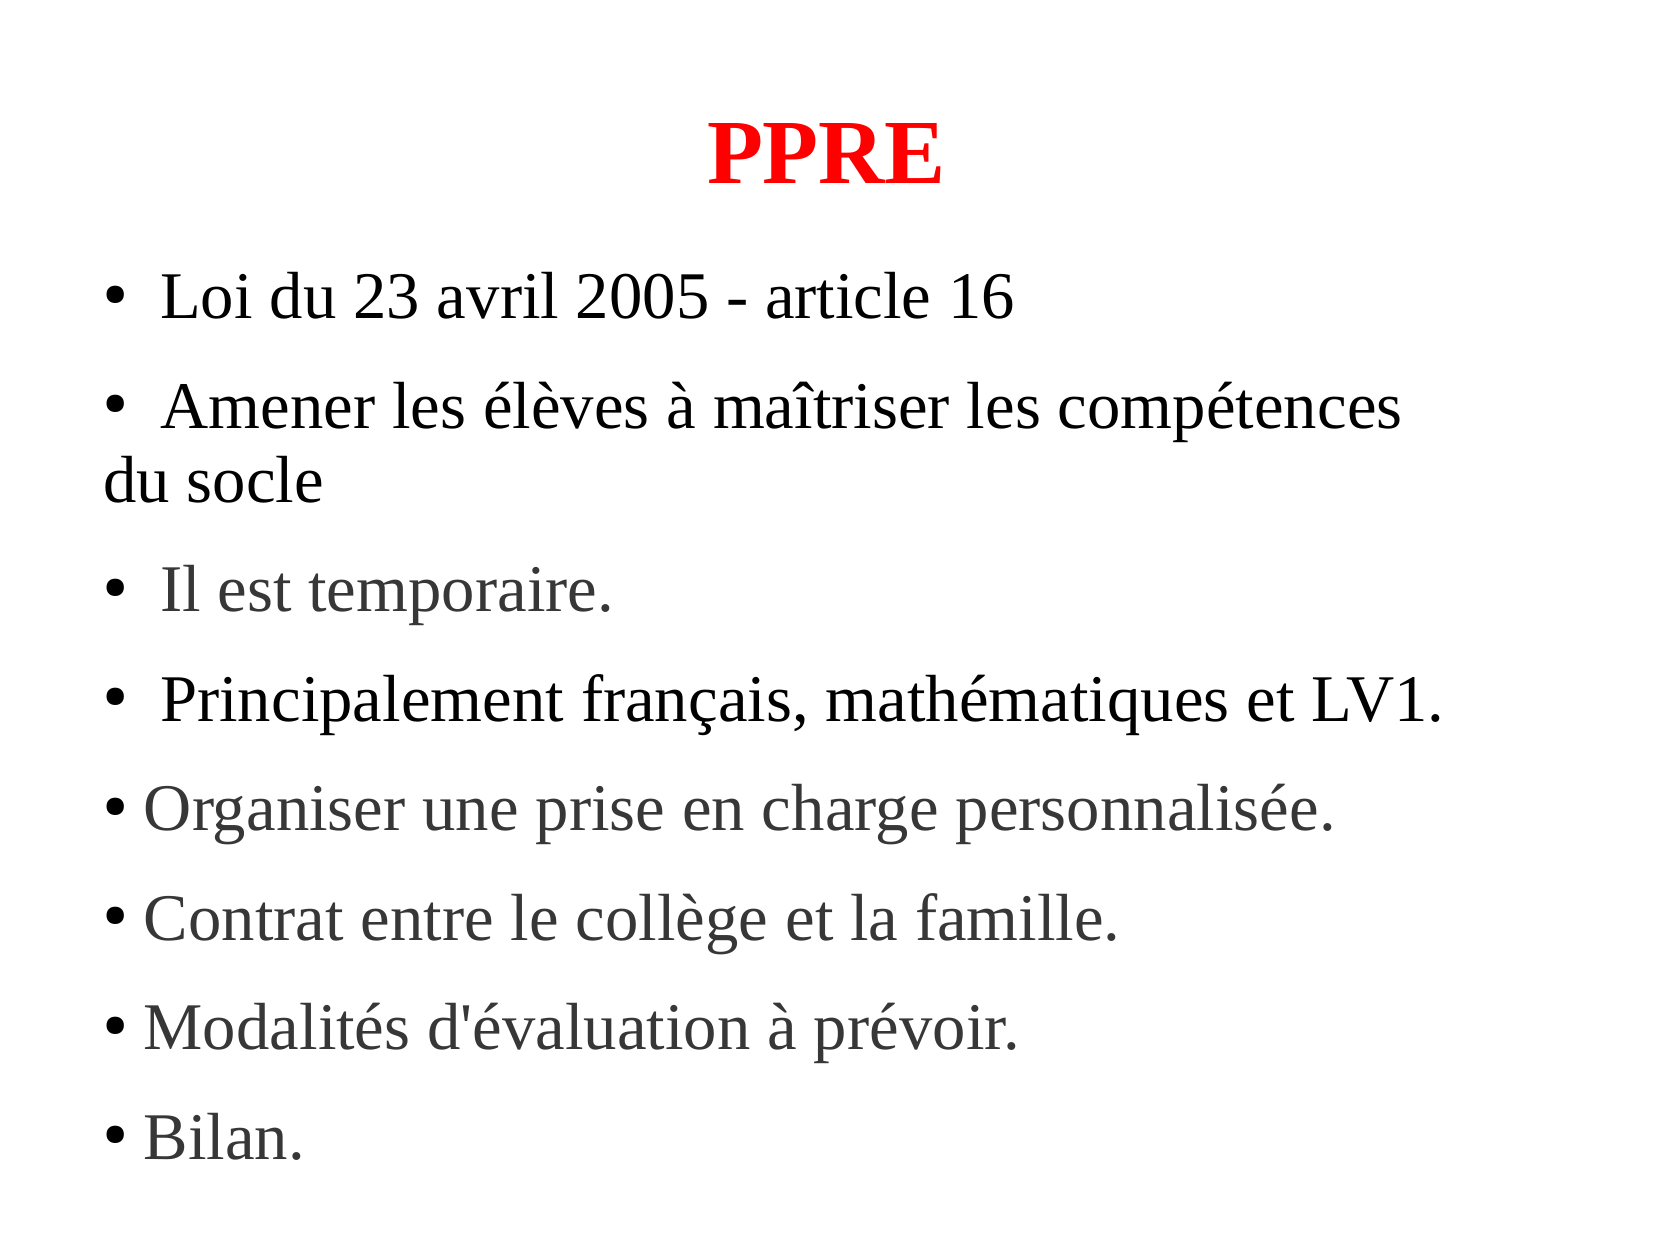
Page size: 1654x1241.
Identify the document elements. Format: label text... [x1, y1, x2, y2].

title PPRE [82, 49, 1571, 257]
text_box Loi du 23 avril 2005 - article 16 Amener les élèves à maîtriser les compétences du socle Il est temporaire. Principalement français, mathématiques et LV1. Organiser une prise en charge personnalisée. Contrat entre le collège et la famille. Modalités d'évaluation à prévoir. Bilan. [88, 251, 1595, 1182]
